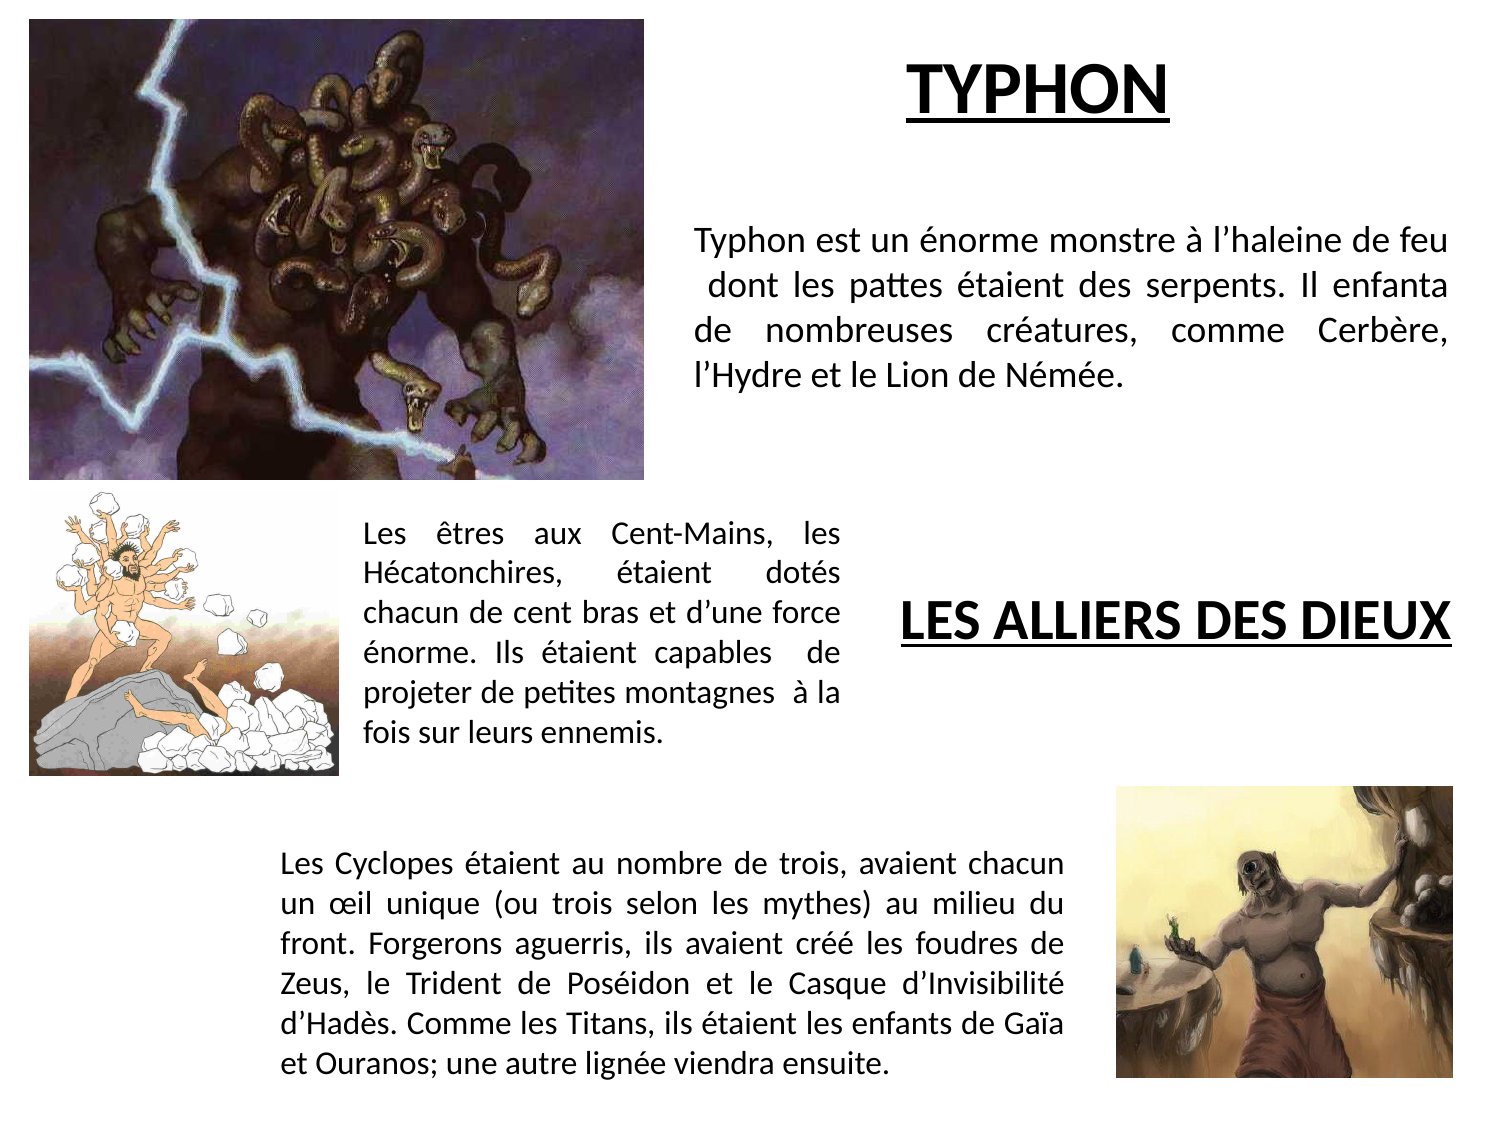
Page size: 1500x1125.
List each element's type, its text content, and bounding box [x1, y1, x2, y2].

text_box TYPHON [891, 30, 1199, 136]
picture [1116, 786, 1453, 1078]
picture [29, 491, 339, 776]
text_box Les êtres aux Cent-Mains, les Hécatonchires, étaient dotés chacun de cent bras et d’une force énorme. Ils étaient capables de projeter de petites montagnes à la fois sur leurs ennemis. [348, 503, 857, 758]
text_box Les Cyclopes étaient au nombre de trois, avaient chacun un œil unique (ou trois selon les mythes) au milieu du front. Forgerons aguerris, ils avaient créé les foudres de Zeus, le Trident de Poséidon et le Casque d’Invisibilité d’Hadès. Comme les Titans, ils étaient les enfants de Gaïa et Ouranos; une autre lignée viendra ensuite. [265, 834, 1081, 1089]
picture [29, 19, 644, 480]
text_box Typhon est un énorme monstre à l’haleine de feu dont les pattes étaient des serpents. Il enfanta de nombreuses créatures, comme Cerbère, l’Hydre et le Lion de Némée. [679, 208, 1465, 403]
text_box LES ALLIERS DES DIEUX [885, 574, 1500, 660]
